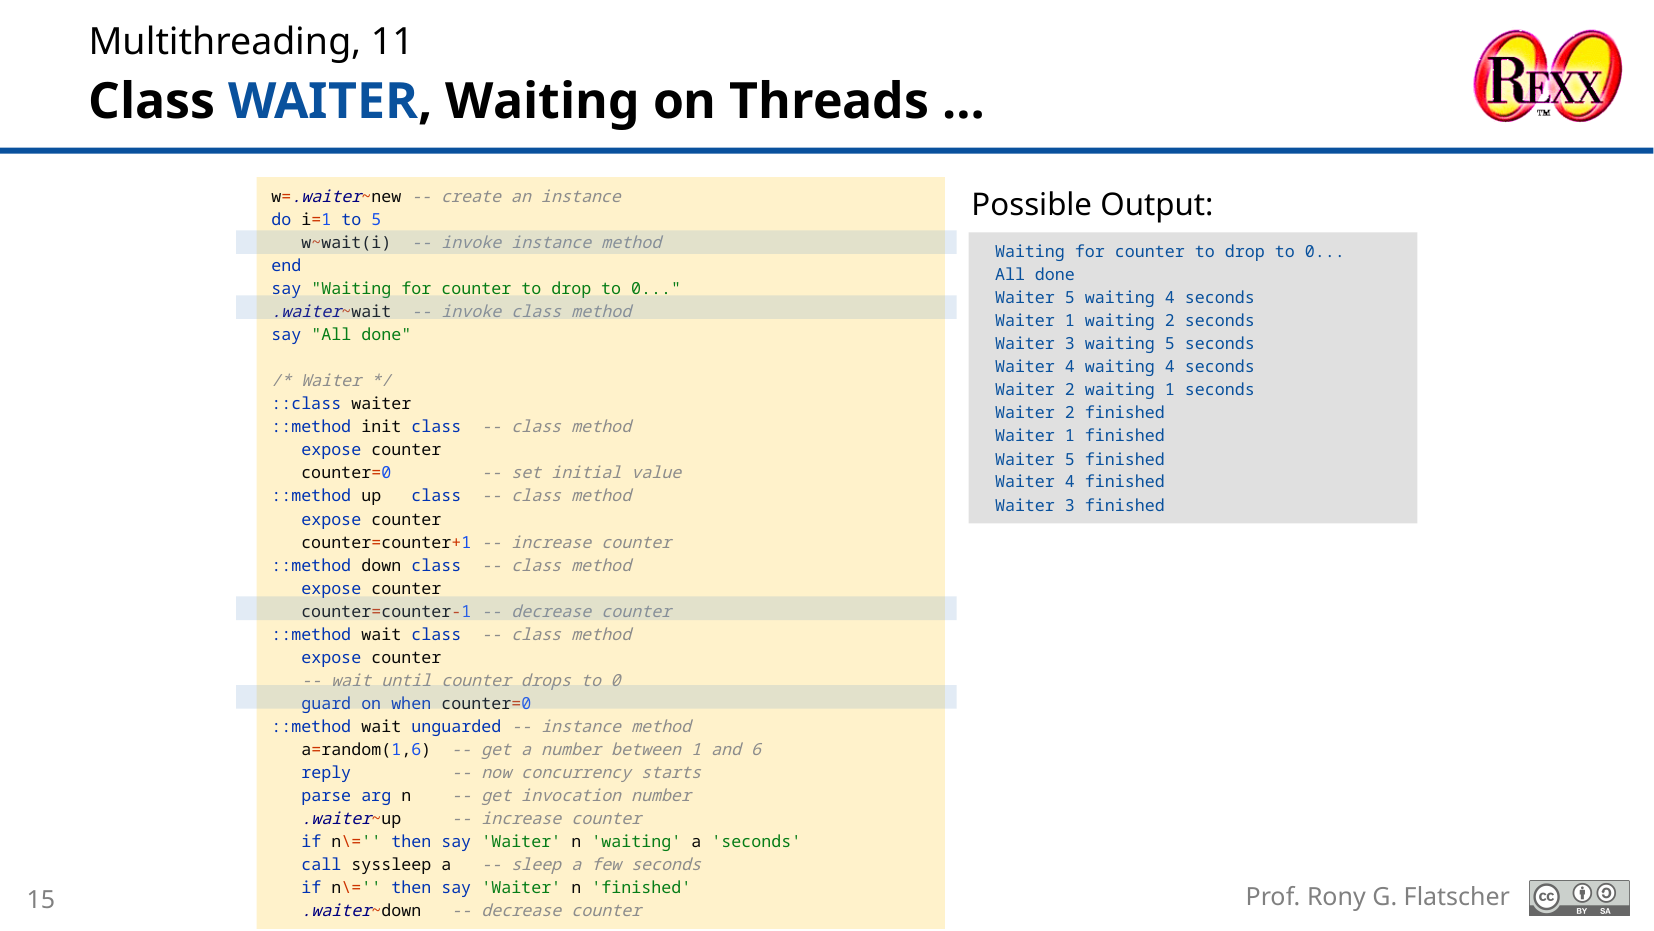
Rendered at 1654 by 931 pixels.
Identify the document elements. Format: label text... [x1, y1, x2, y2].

text_box Possible Output: [956, 174, 1241, 231]
text_box w=.waiter~new -- create an instance do i=1 to 5 w~wait(i) -- invoke instance method end say "Waiting for counter to drop to 0..." .waiter~wait -- invoke class method say "All done" /* Waiter */ ::class waiter ::method init class -- class method expose counter counter=0 -- set initial value ::method up class -- class method expose counter counter=counter+1 -- increase counter ::method down class -- class method expose counter counter=counter-1 -- decrease counter ::method wait class -- class method expose counter -- wait until counter drops to 0 guard on when counter=0 ::method wait unguarded -- instance method a=random(1,6) -- get a number between 1 and 6 reply -- now concurrency starts parse arg n -- get invocation number .waiter~up -- increase counter if n\='' then say 'Waiter' n 'waiting' a 'seconds' call syssleep a -- sleep a few seconds if n\='' then say 'Waiter' n 'finished' .waiter~down -- decrease counter [256, 319, 945, 596]
text_box [236, 230, 957, 254]
text_box [236, 685, 957, 709]
text_box Waiting for counter to drop to 0... All done Waiter 5 waiting 4 seconds Waiter 1 waiting 2 seconds Waiter 3 waiting 5 seconds Waiter 4 waiting 4 seconds Waiter 2 waiting 1 seconds Waiter 2 finished Waiter 1 finished Waiter 5 finished Waiter 4 finished Waiter 3 finished [968, 232, 1418, 508]
text_box w=.waiter~new -- create an instance do i=1 to 5 w~wait(i) -- invoke instance method end say "Waiting for counter to drop to 0..." .waiter~wait -- invoke class method say "All done" /* Waiter */ ::class waiter ::method init class -- class method expose counter counter=0 -- set initial value ::method up class -- class method expose counter counter=counter+1 -- increase counter ::method down class -- class method expose counter counter=counter-1 -- decrease counter ::method wait class -- class method expose counter -- wait until counter drops to 0 guard on when counter=0 ::method wait unguarded -- instance method a=random(1,6) -- get a number between 1 and 6 reply -- now concurrency starts parse arg n -- get invocation number .waiter~up -- increase counter if n\='' then say 'Waiter' n 'waiting' a 'seconds' call syssleep a -- sleep a few seconds if n\='' then say 'Waiter' n 'finished' .waiter~down -- decrease counter [256, 709, 945, 888]
text_box w=.waiter~new -- create an instance do i=1 to 5 w~wait(i) -- invoke instance method end say "Waiting for counter to drop to 0..." .waiter~wait -- invoke class method say "All done" /* Waiter */ ::class waiter ::method init class -- class method expose counter counter=0 -- set initial value ::method up class -- class method expose counter counter=counter+1 -- increase counter ::method down class -- class method expose counter counter=counter-1 -- decrease counter ::method wait class -- class method expose counter -- wait until counter drops to 0 guard on when counter=0 ::method wait unguarded -- instance method a=random(1,6) -- get a number between 1 and 6 reply -- now concurrency starts parse arg n -- get invocation number .waiter~up -- increase counter if n\='' then say 'Waiter' n 'waiting' a 'seconds' call syssleep a -- sleep a few seconds if n\='' then say 'Waiter' n 'finished' .waiter~down -- decrease counter [256, 254, 945, 295]
text_box [236, 596, 957, 621]
title Multithreading, 11 Class WAITER, Waiting on Threads … [29, 0, 1654, 148]
text_box w=.waiter~new -- create an instance do i=1 to 5 w~wait(i) -- invoke instance method end say "Waiting for counter to drop to 0..." .waiter~wait -- invoke class method say "All done" /* Waiter */ ::class waiter ::method init class -- class method expose counter counter=0 -- set initial value ::method up class -- class method expose counter counter=counter+1 -- increase counter ::method down class -- class method expose counter counter=counter-1 -- decrease counter ::method wait class -- class method expose counter -- wait until counter drops to 0 guard on when counter=0 ::method wait unguarded -- instance method a=random(1,6) -- get a number between 1 and 6 reply -- now concurrency starts parse arg n -- get invocation number .waiter~up -- increase counter if n\='' then say 'Waiter' n 'waiting' a 'seconds' call syssleep a -- sleep a few seconds if n\='' then say 'Waiter' n 'finished' .waiter~down -- decrease counter [256, 177, 945, 230]
text_box [236, 295, 957, 319]
text_box w=.waiter~new -- create an instance do i=1 to 5 w~wait(i) -- invoke instance method end say "Waiting for counter to drop to 0..." .waiter~wait -- invoke class method say "All done" /* Waiter */ ::class waiter ::method init class -- class method expose counter counter=0 -- set initial value ::method up class -- class method expose counter counter=counter+1 -- increase counter ::method down class -- class method expose counter counter=counter-1 -- decrease counter ::method wait class -- class method expose counter -- wait until counter drops to 0 guard on when counter=0 ::method wait unguarded -- instance method a=random(1,6) -- get a number between 1 and 6 reply -- now concurrency starts parse arg n -- get invocation number .waiter~up -- increase counter if n\='' then say 'Waiter' n 'waiting' a 'seconds' call syssleep a -- sleep a few seconds if n\='' then say 'Waiter' n 'finished' .waiter~down -- decrease counter [256, 621, 945, 685]
